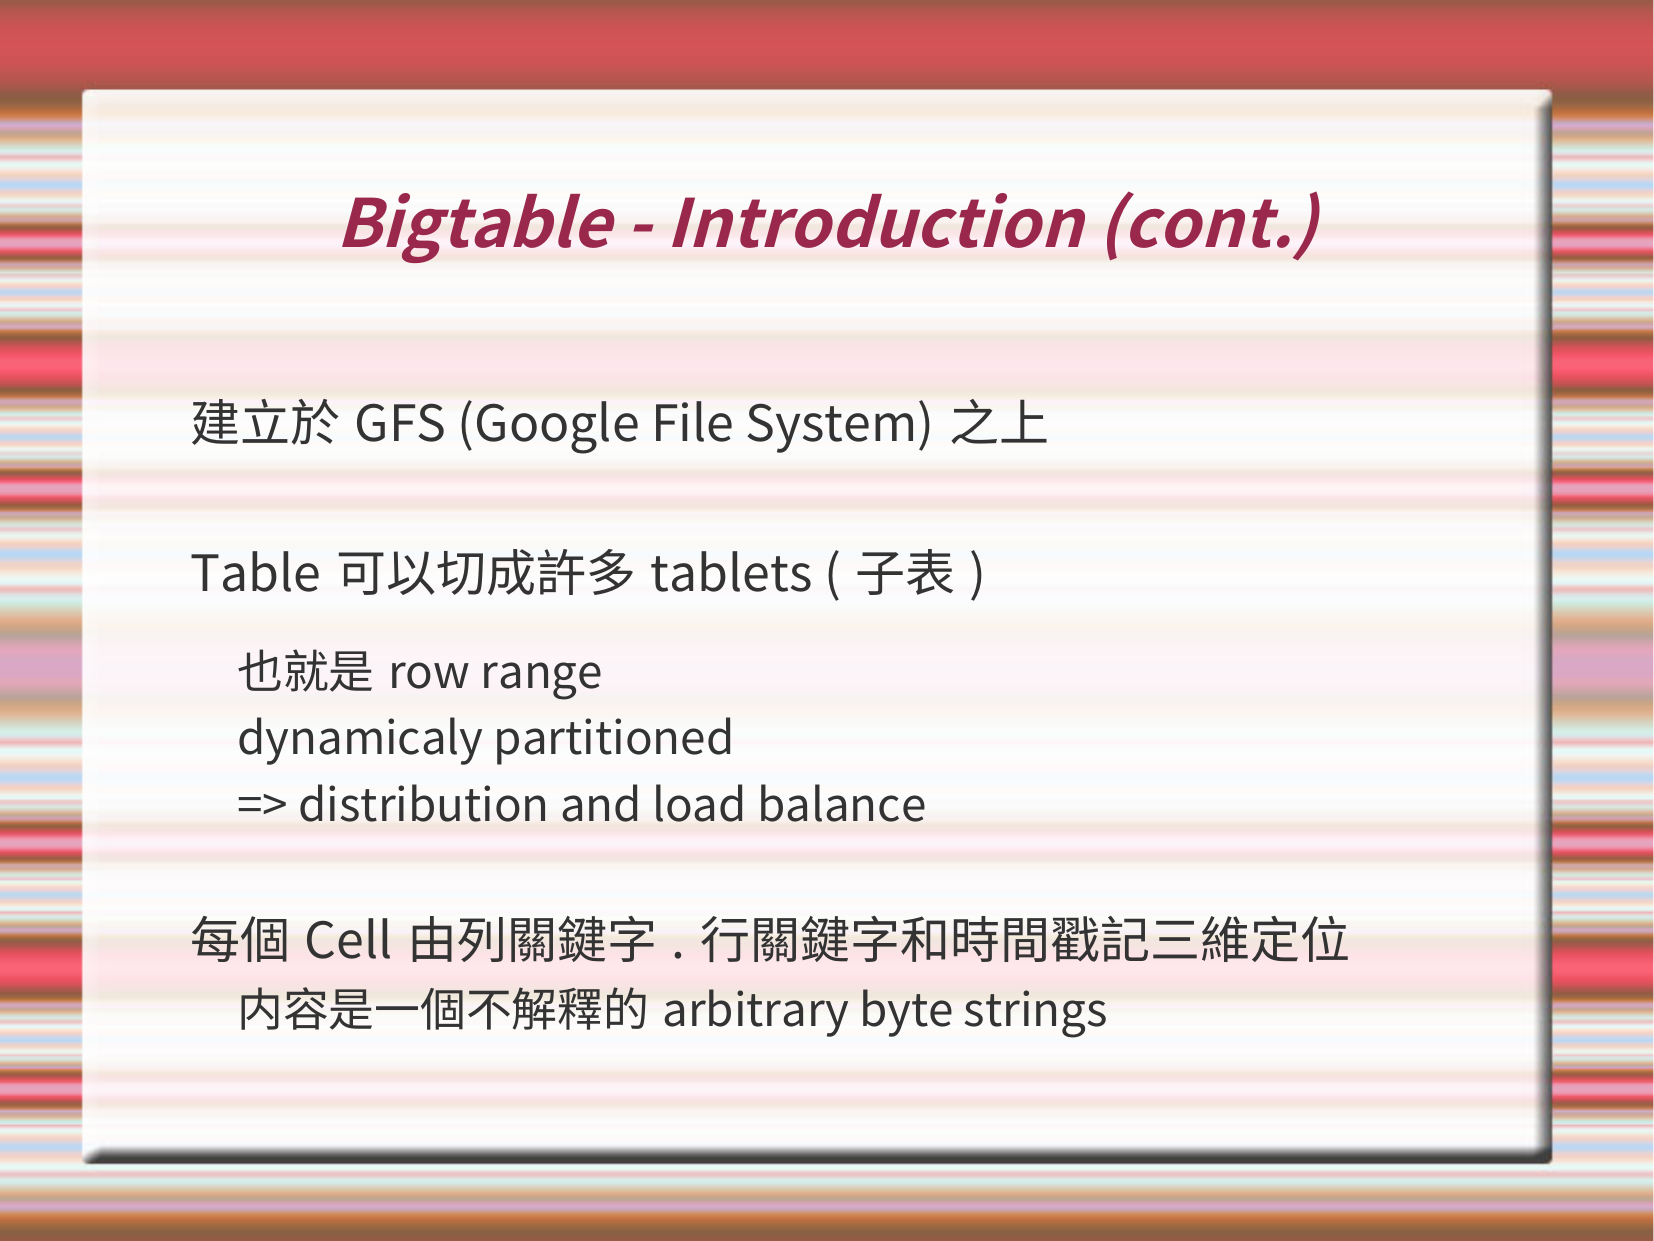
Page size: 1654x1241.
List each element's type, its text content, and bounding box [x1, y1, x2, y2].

title Bigtable - Introduction (cont.) [121, 114, 1534, 322]
picture [0, 0, 1654, 1241]
list 建立於GFS (Google File System)之上 Table可以切成許多tablets (子表) 也就是row range dynamicaly partitioned => distribution and load balance 每個Cell由列關鍵字.行關鍵字和時間戳記三維定位 内容是一個不解釋的arbitrary byte strings [178, 383, 1536, 1195]
